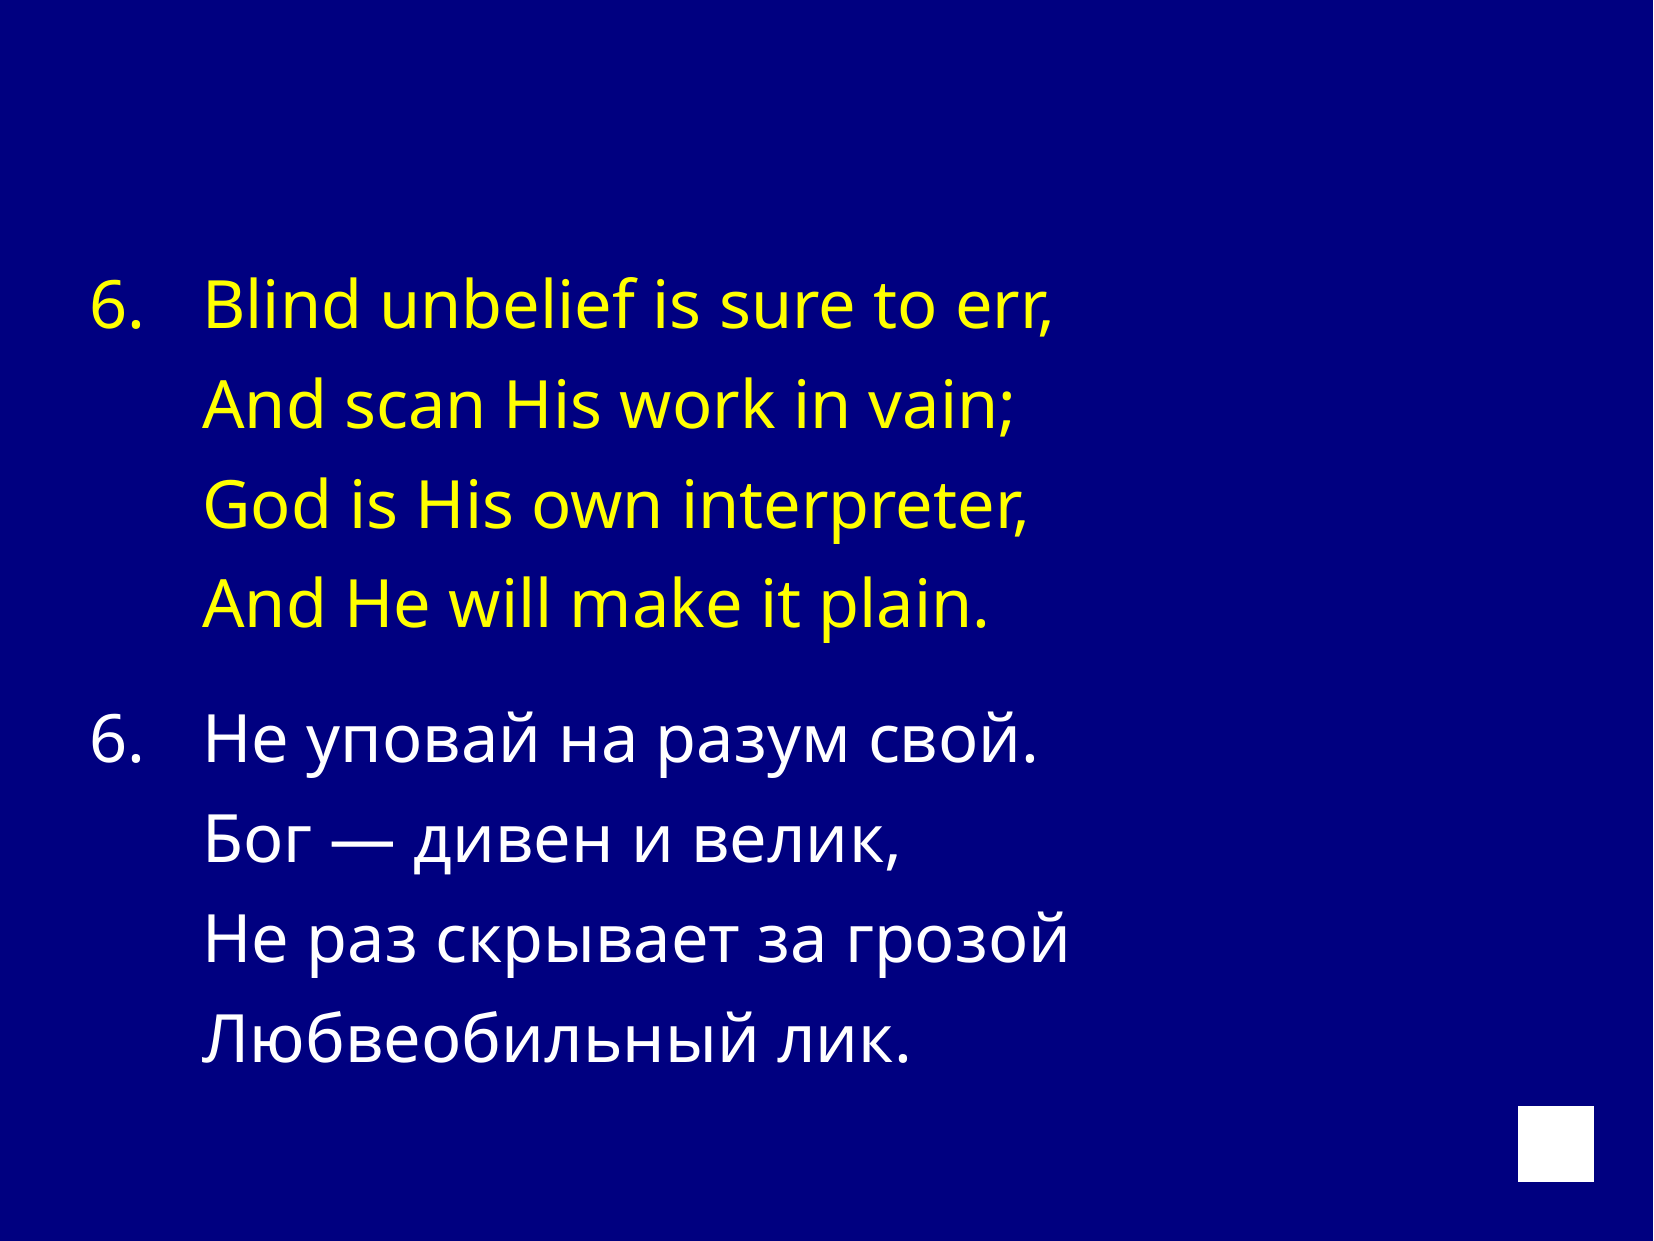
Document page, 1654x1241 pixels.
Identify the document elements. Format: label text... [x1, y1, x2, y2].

text_box 6. Не уповай на разум свой. Бог — дивен и велик, Не раз скрывает за грозой Любвеобильный лик. [75, 675, 1576, 1163]
text_box 6. Blind unbelief is sure to err, And scan His work in vain; God is His own interpreter, And He will make it plain. [75, 150, 1576, 638]
text_box [1518, 1106, 1594, 1182]
